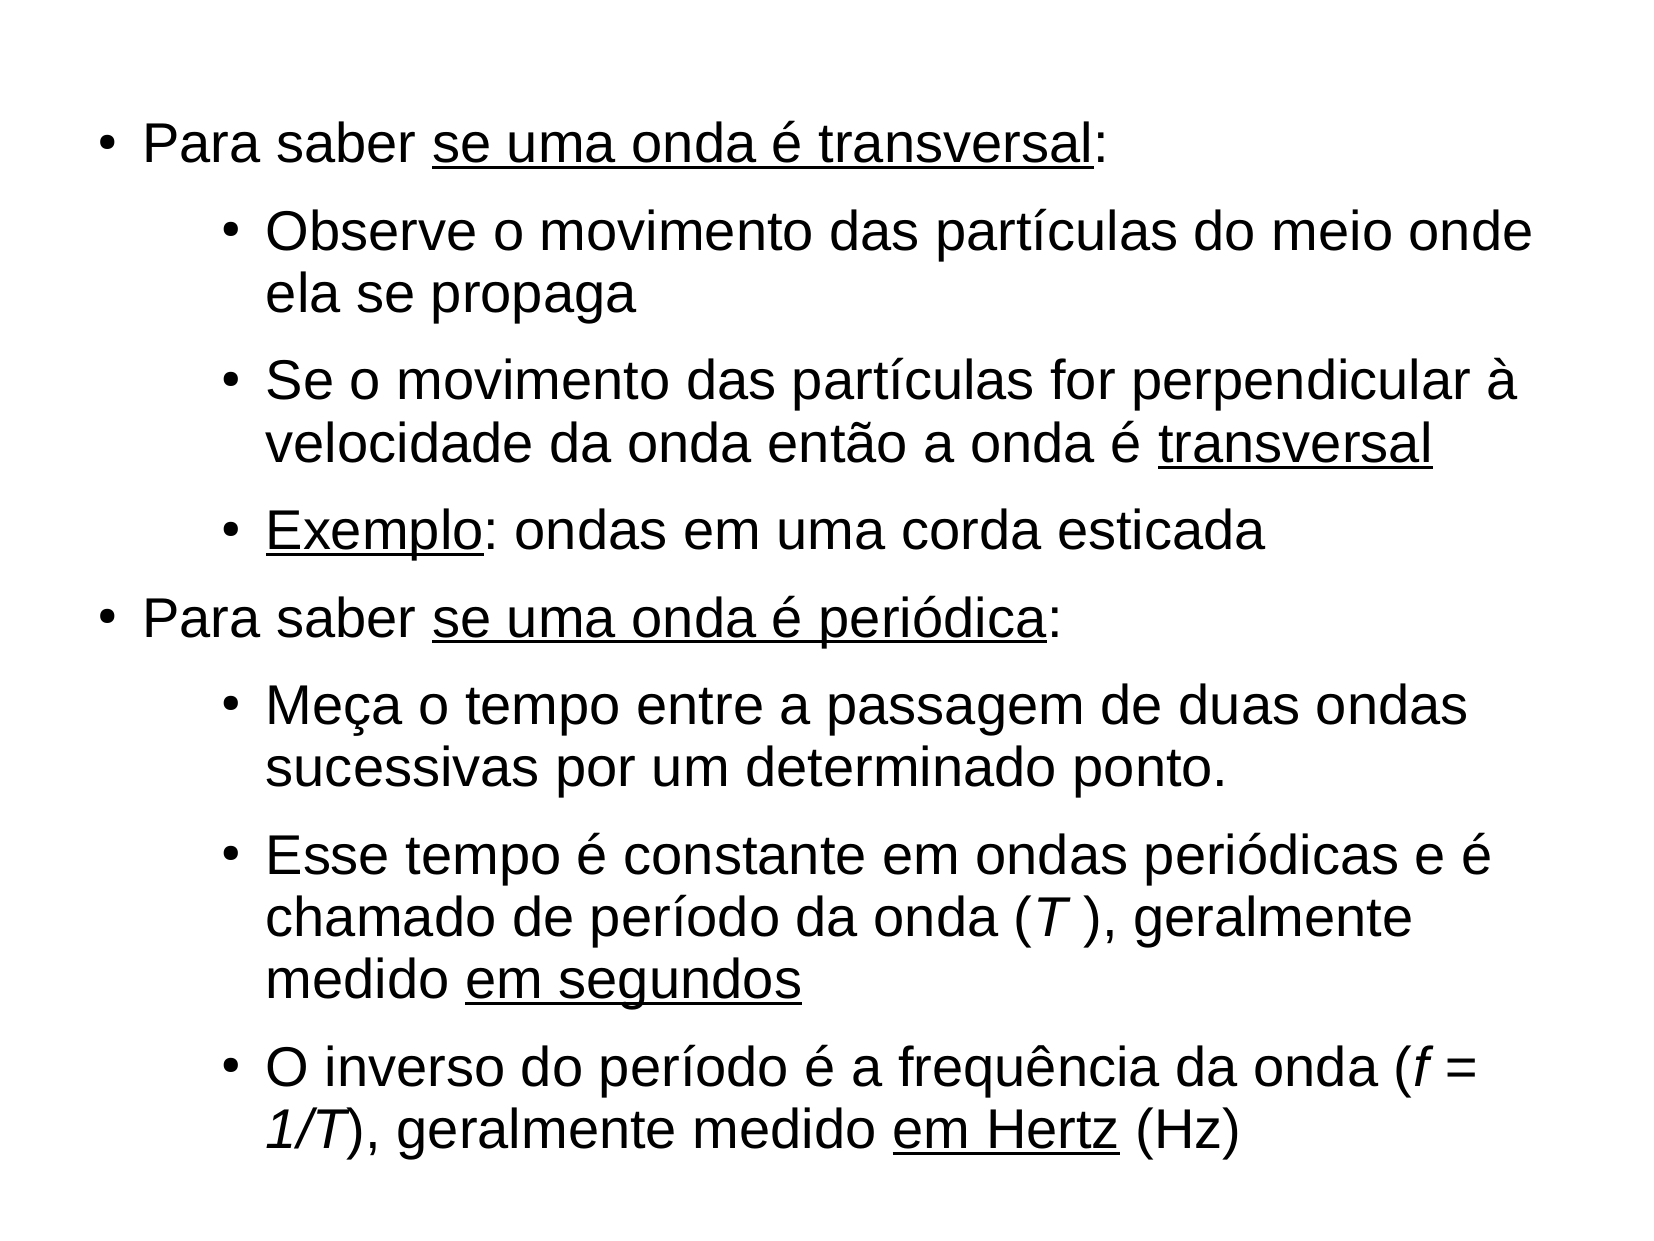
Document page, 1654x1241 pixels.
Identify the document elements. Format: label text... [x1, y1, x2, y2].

list Para saber se uma onda é transversal: Observe o movimento das partículas do meio onde ela se propaga Se o movimento das partículas for perpendicular à velocidade da onda então a onda é transversal Exemplo: ondas em uma corda esticada Para saber se uma onda é periódica: Meça o tempo entre a passagem de duas ondas sucessivas por um determinado ponto. Esse tempo é constante em ondas periódicas e é chamado de período da onda (T ), geralmente medido em segundos O inverso do período é a frequência da onda (f = 1/T), geralmente medido em Hertz (Hz) [82, 112, 1571, 1182]
